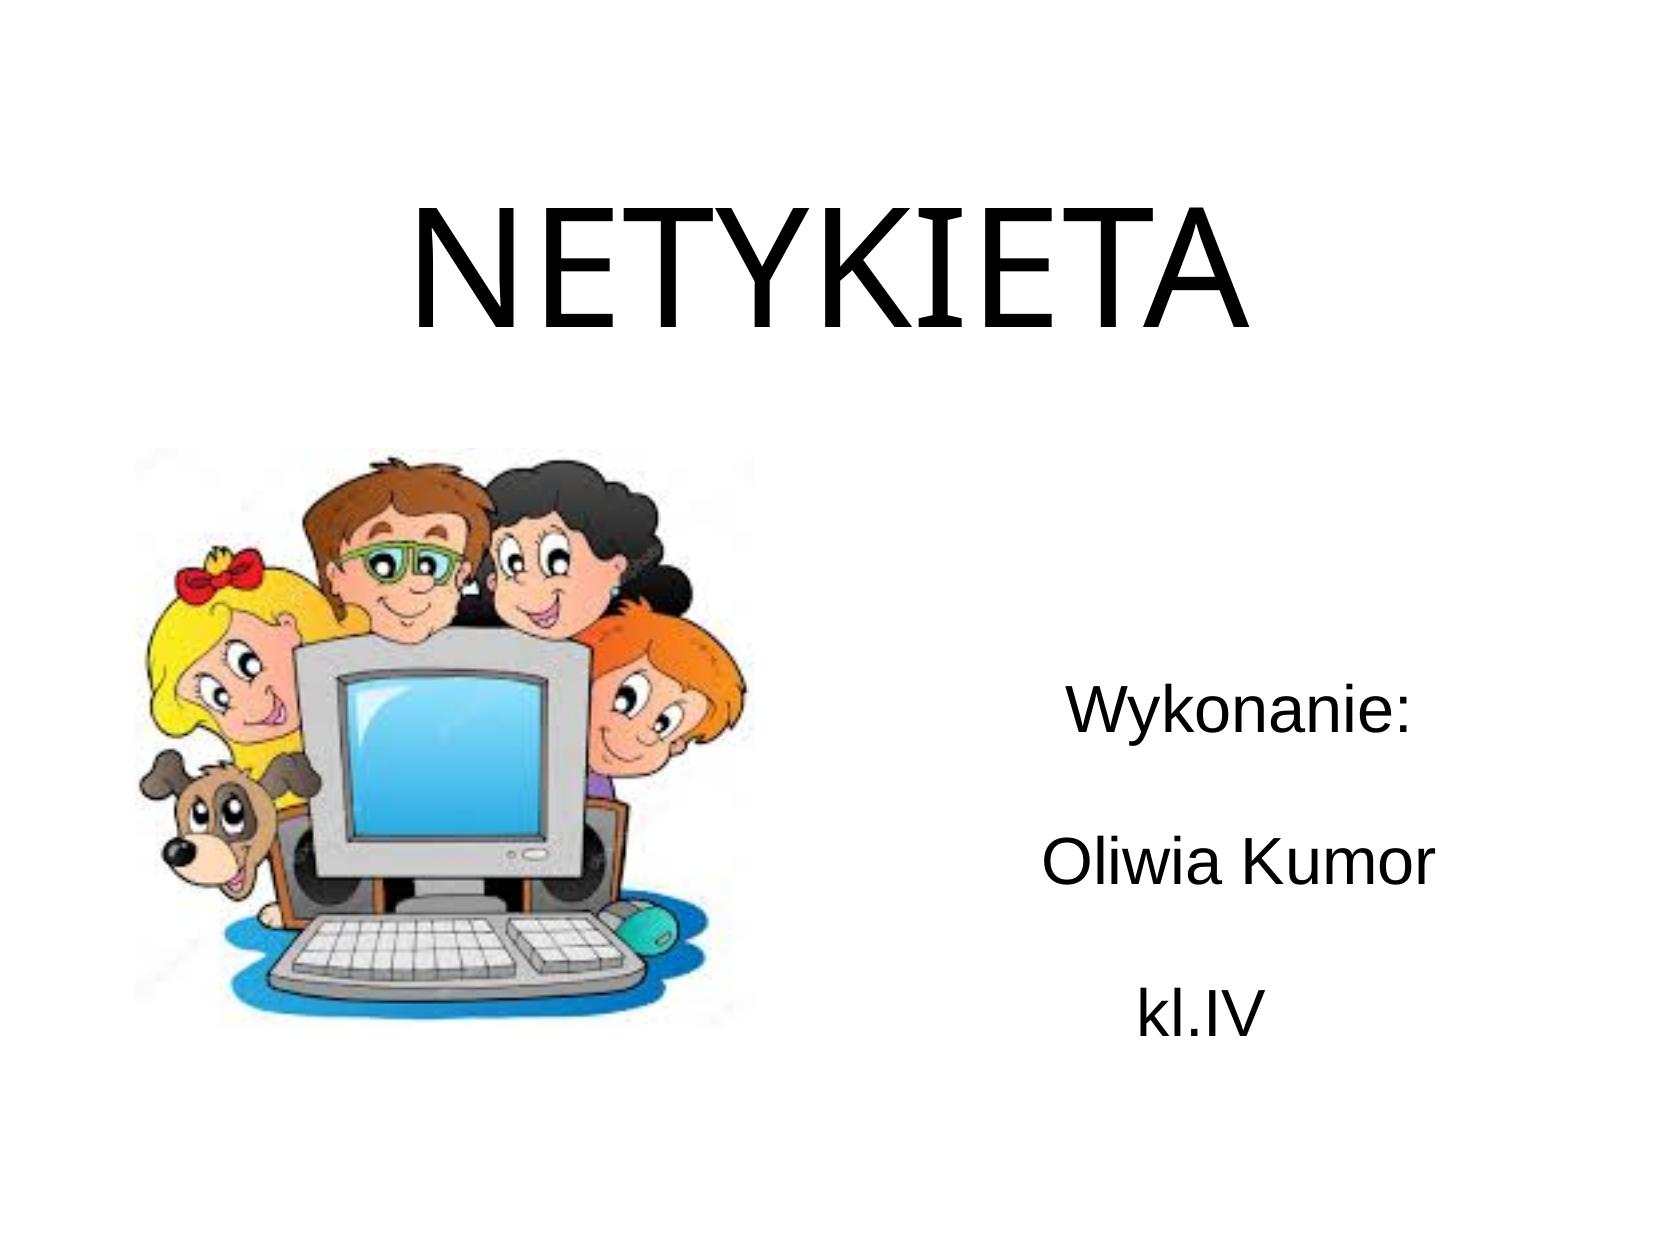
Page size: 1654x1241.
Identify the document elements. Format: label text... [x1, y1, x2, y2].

title NETYKIETA [82, 49, 1571, 290]
picture [135, 448, 755, 1028]
subtitle Wykonanie: Oliwia Kumor kl.IV [82, 290, 1571, 1010]
